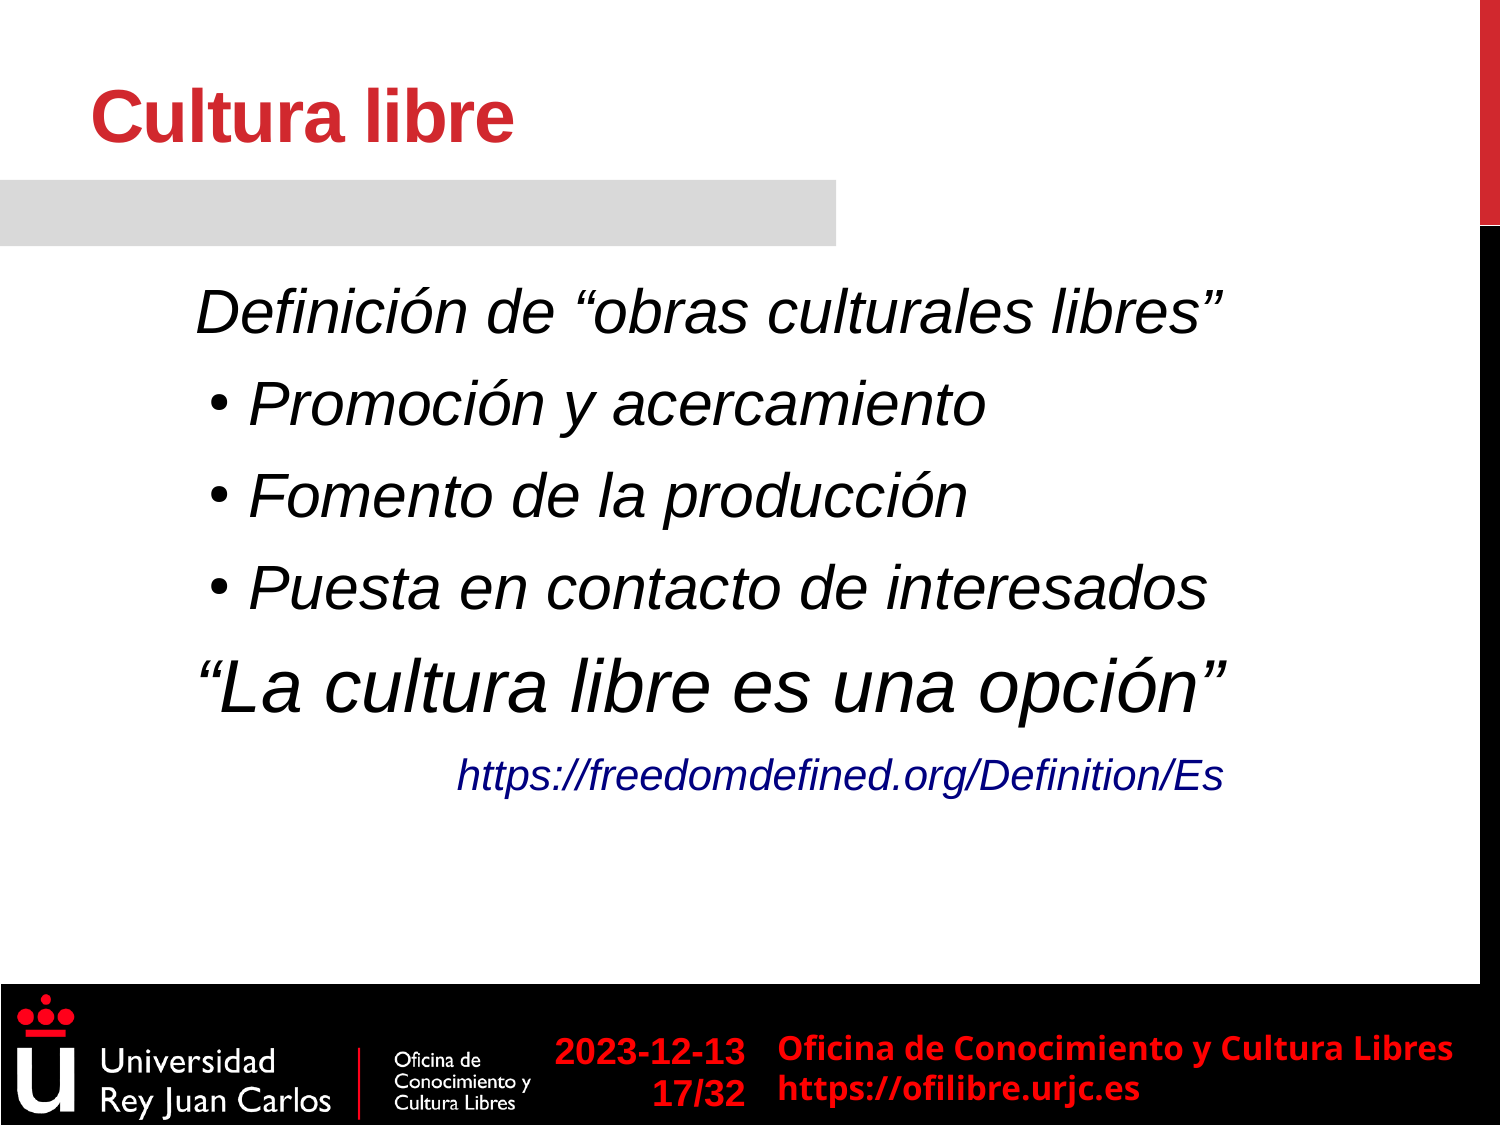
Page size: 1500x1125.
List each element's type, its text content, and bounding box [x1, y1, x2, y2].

title [75, 15, 1425, 172]
picture [17, 994, 531, 1120]
text_box Cultura libre [0, 24, 1326, 172]
list Definición de “obras culturales libres” Promoción y acercamiento Fomento de la producción Puesta en contacto de interesados “La cultura libre es una opción” https://freedomdefined.org/Definition/Es [180, 270, 1276, 961]
